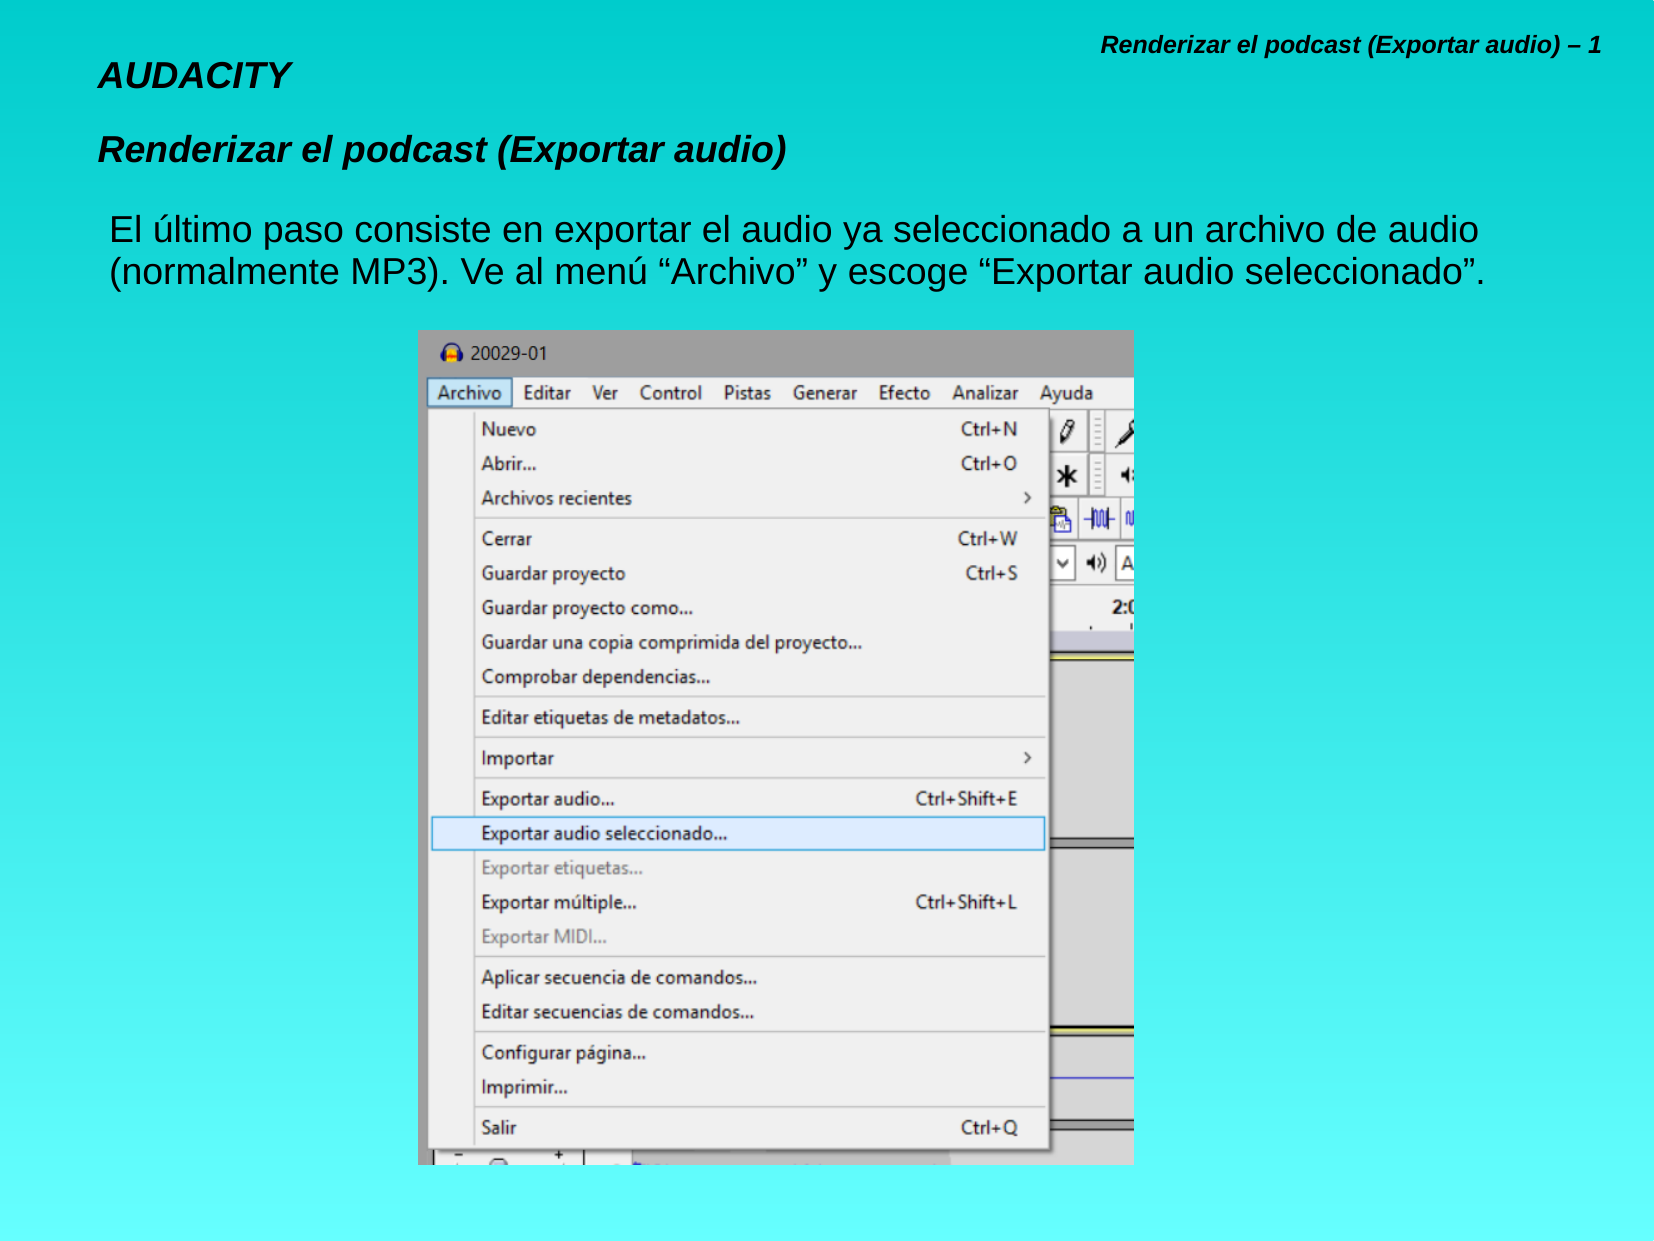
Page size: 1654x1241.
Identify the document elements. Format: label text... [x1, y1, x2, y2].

text_box AUDACITY [82, 47, 674, 104]
picture [418, 330, 1134, 1165]
text_box Renderizar el podcast (Exportar audio) – 1 [992, 23, 1619, 67]
text_box Renderizar el podcast (Exportar audio) [82, 120, 993, 178]
text_box El último paso consiste en exportar el audio ya seleccionado a un archivo de audio (normalmente MP3). Ve al menú “Archivo” y escoge “Exportar audio seleccionado”. [94, 200, 1595, 299]
